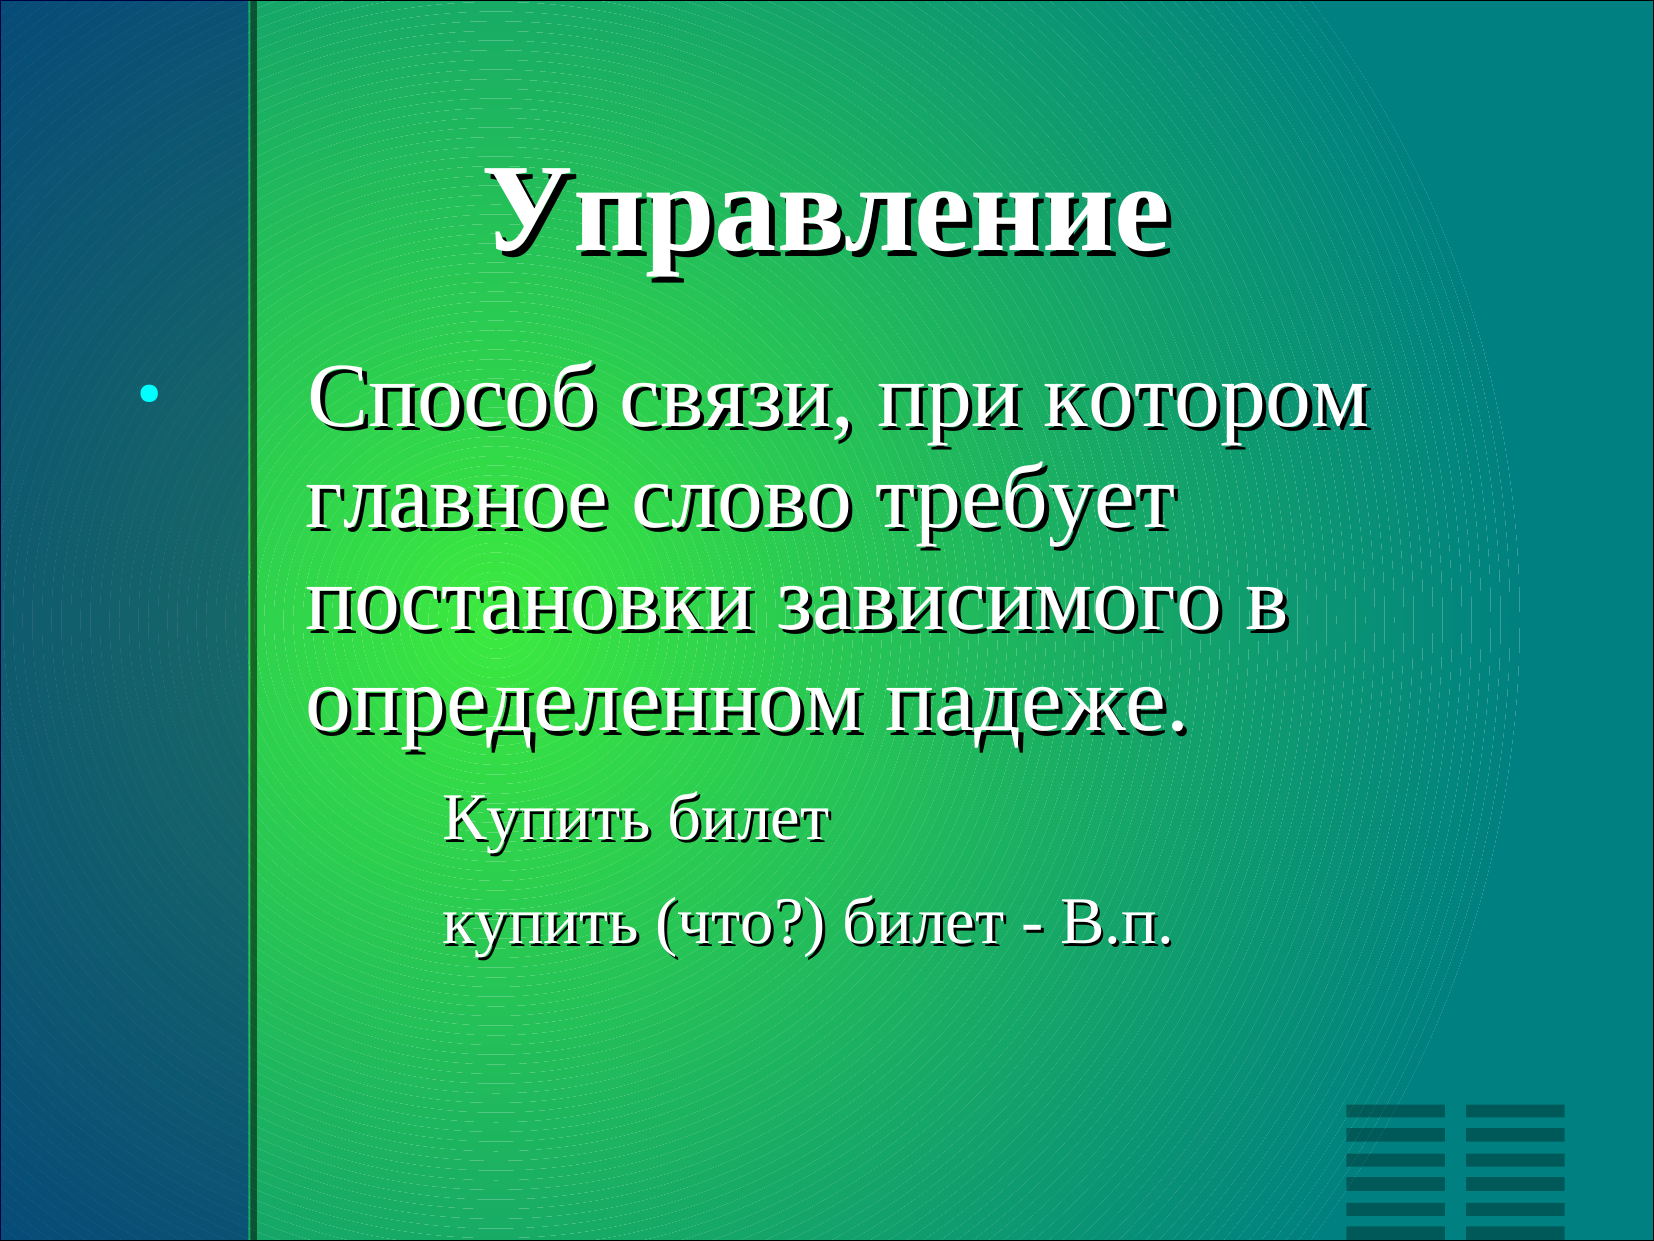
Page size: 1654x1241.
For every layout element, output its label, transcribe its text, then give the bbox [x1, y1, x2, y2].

list Способ связи, при котором главное слово требует постановки зависимого в определенном падеже. Купить билет купить (что?) билет - В.п. [119, 344, 1533, 1185]
title Управление [119, 112, 1533, 305]
